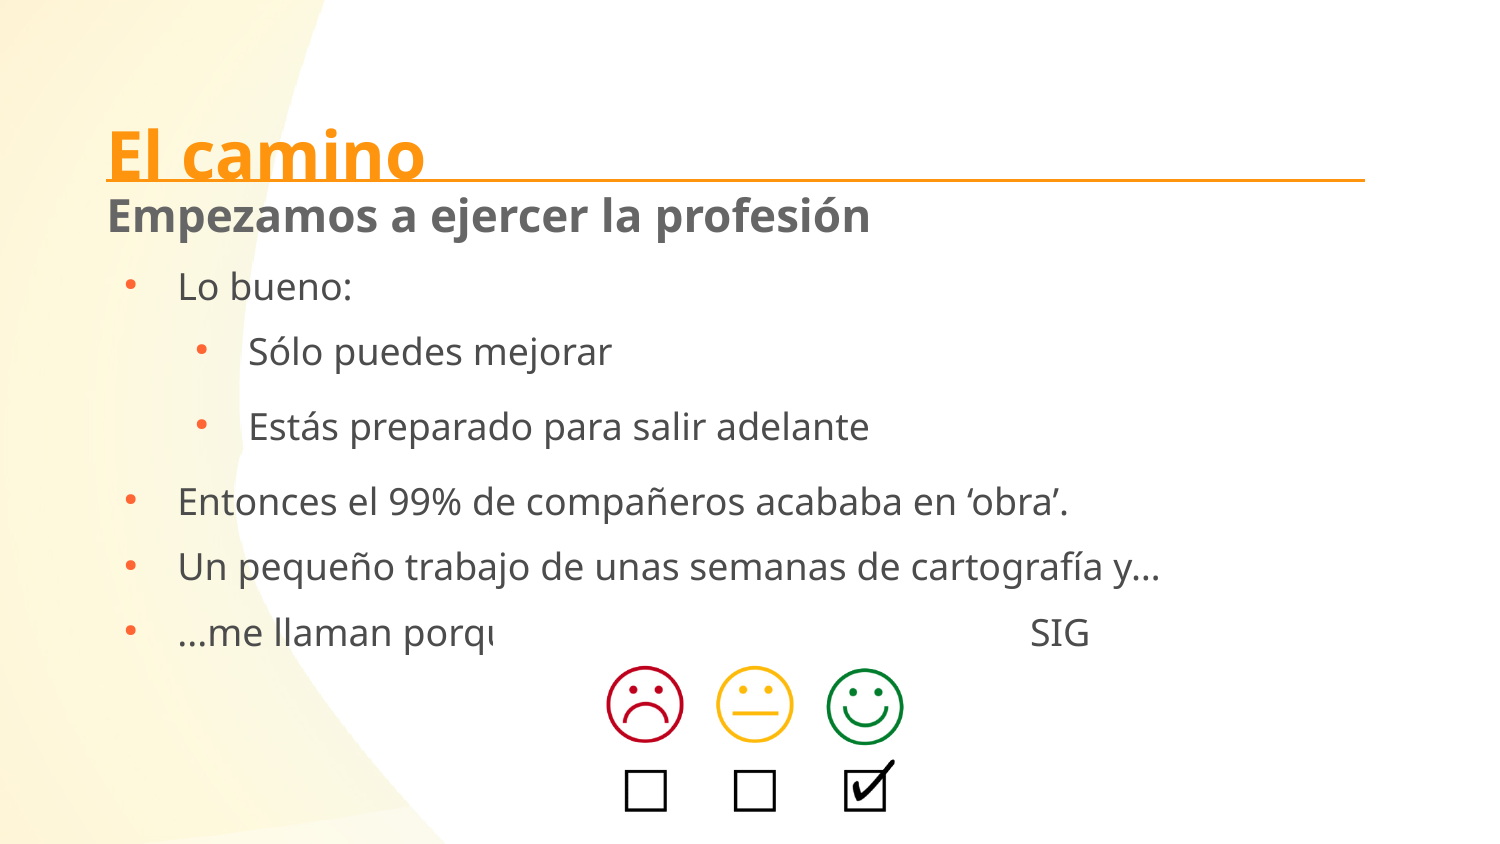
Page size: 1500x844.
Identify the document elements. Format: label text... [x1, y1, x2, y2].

title El camino [106, 115, 1457, 193]
text_box Empezamos a ejercer la profesión [106, 183, 1205, 247]
list Lo bueno: Sólo puedes mejorar Estás preparado para salir adelante Entonces el 99% de compañeros acababa en ‘obra’. Un pequeño trabajo de unas semanas de cartografía y… ...me llaman porque necesitan alguien que sepa SIG [106, 194, 1366, 766]
picture [0, 0, 1500, 844]
